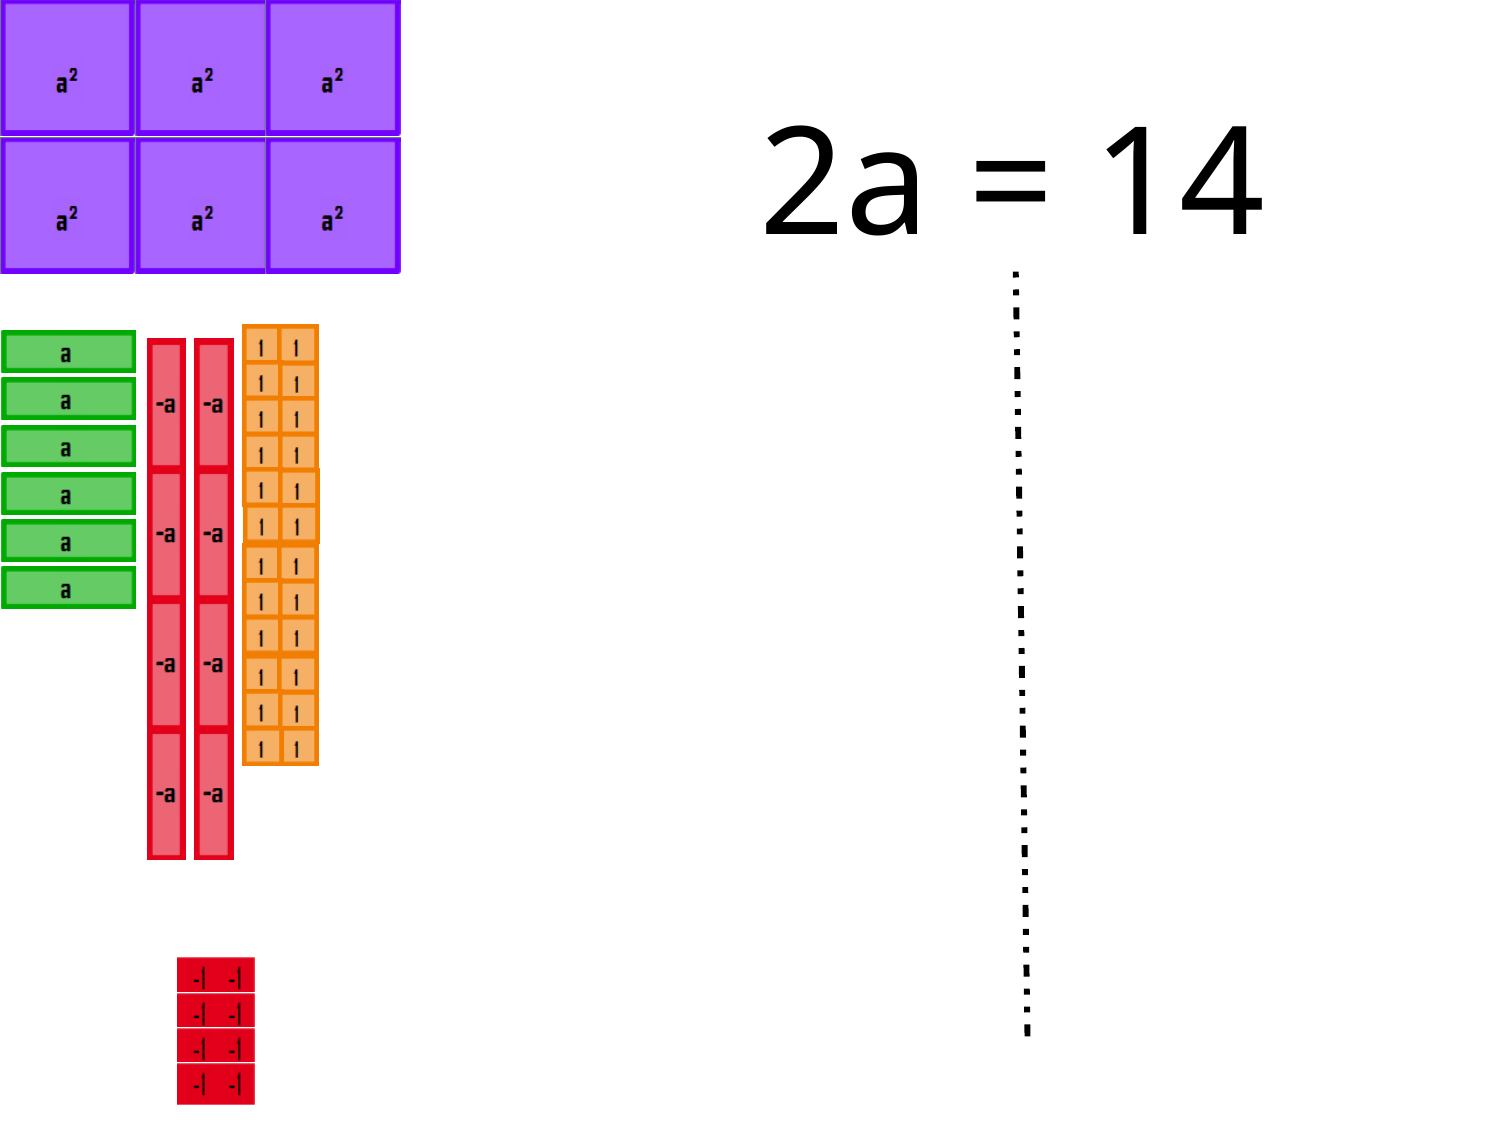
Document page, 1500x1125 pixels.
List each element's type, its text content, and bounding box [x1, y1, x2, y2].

picture [0, 425, 136, 468]
picture [0, 472, 136, 515]
picture [0, 330, 136, 373]
picture [0, 377, 136, 420]
picture [177, 956, 255, 1106]
picture [0, 519, 136, 562]
picture [242, 324, 320, 766]
picture [194, 338, 234, 860]
picture [0, 0, 401, 136]
text_box 2a = 14 [745, 76, 1280, 272]
picture [0, 566, 136, 609]
picture [147, 338, 186, 860]
picture [0, 137, 401, 274]
